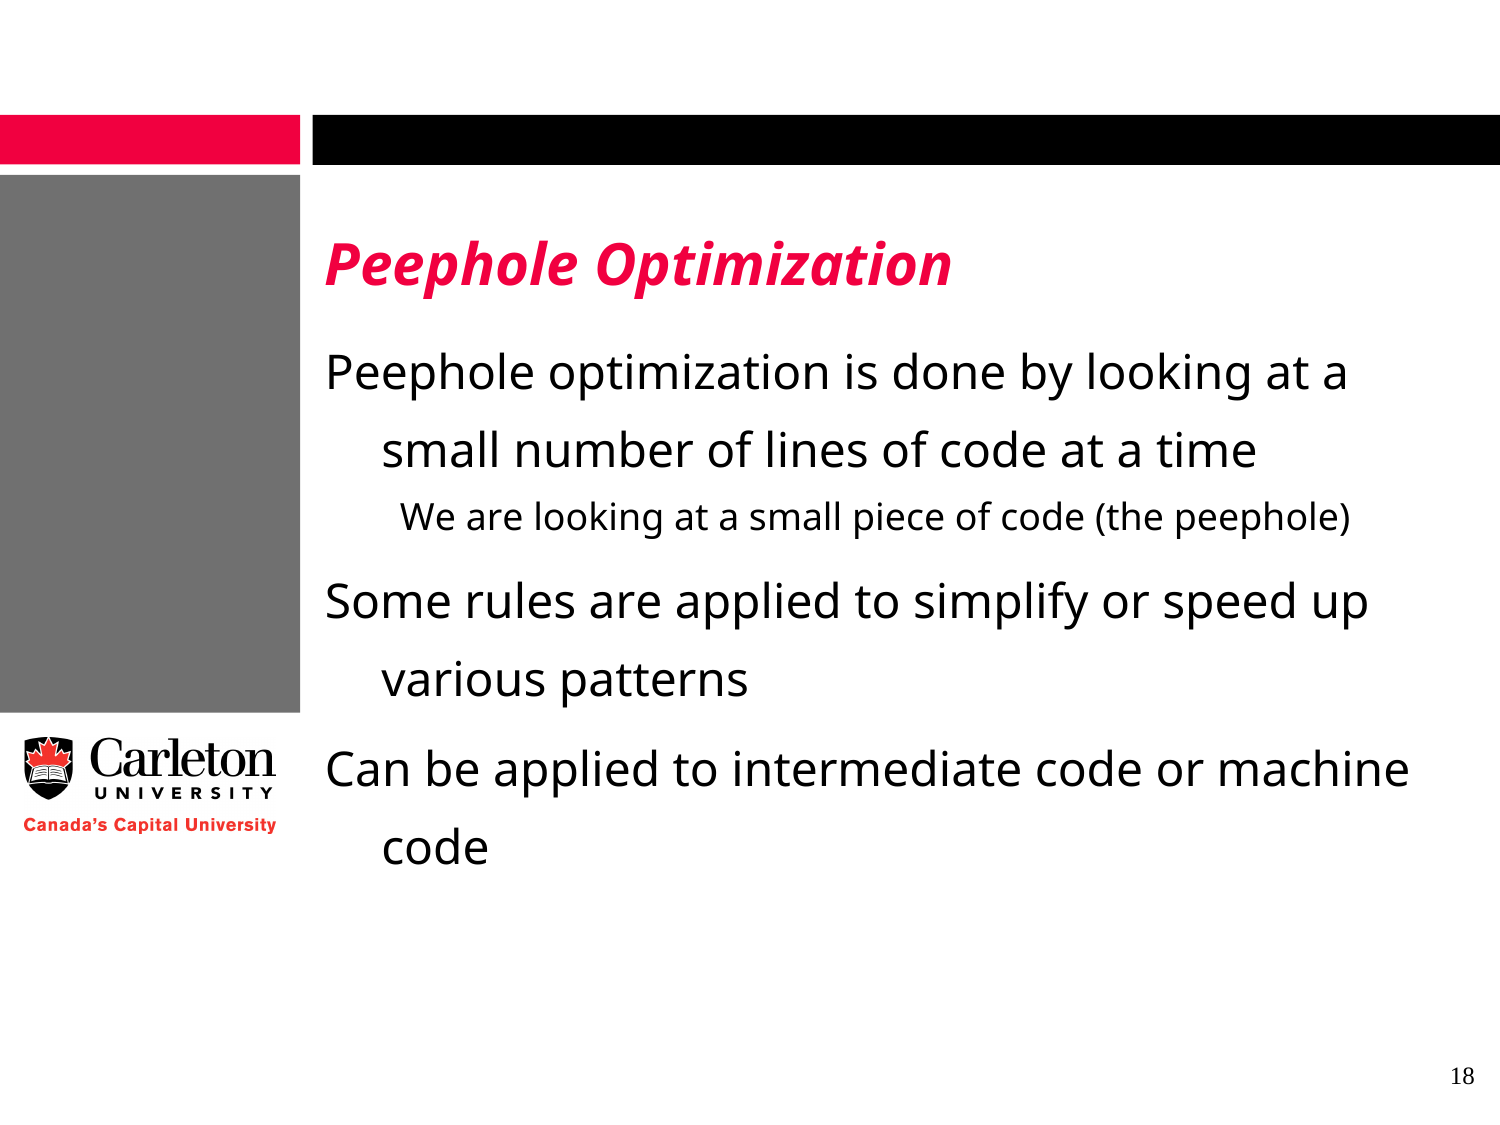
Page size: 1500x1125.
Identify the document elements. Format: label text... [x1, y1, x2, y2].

picture [24, 737, 276, 834]
list Peephole optimization is done by looking at a small number of lines of code at a time We are looking at a small piece of code (the peephole) Some rules are applied to simplify or speed up various patterns Can be applied to intermediate code or machine code [324, 324, 1450, 1036]
title Peephole Optimization [324, 194, 1450, 324]
